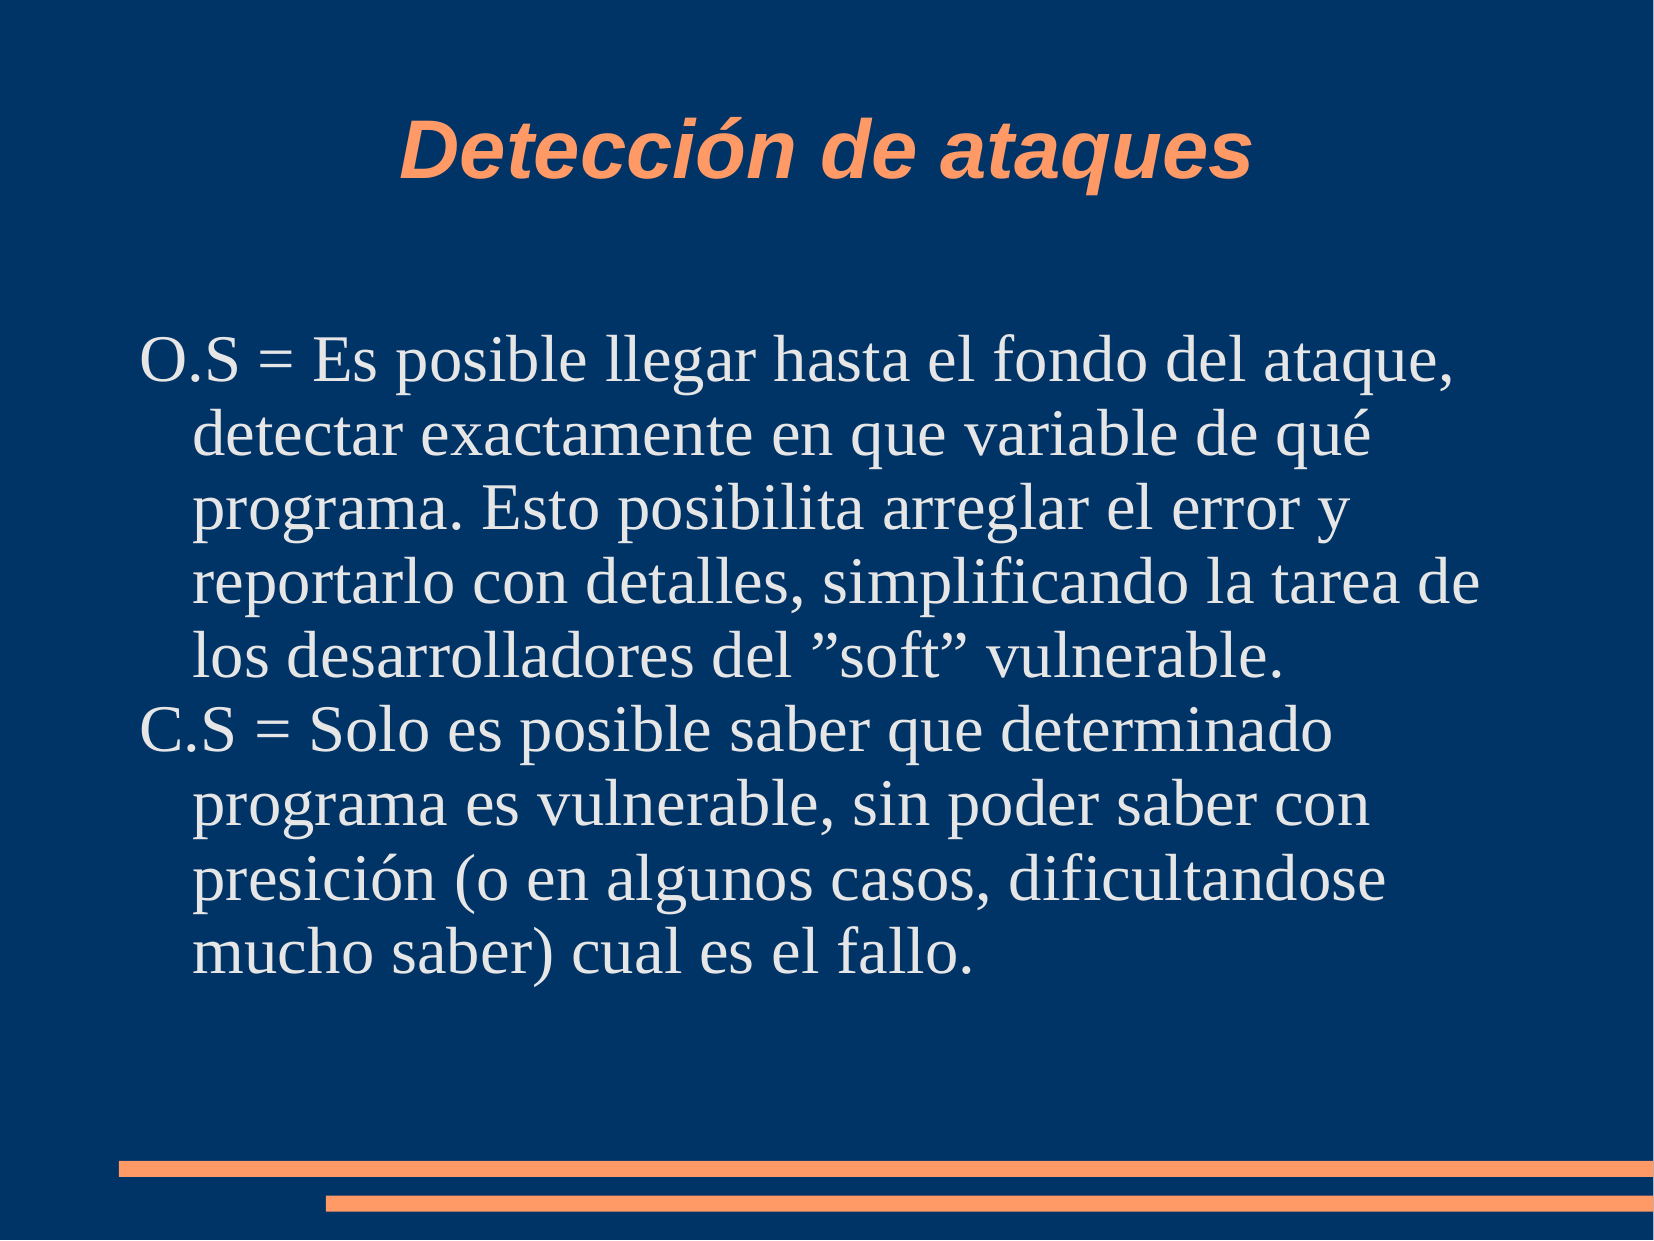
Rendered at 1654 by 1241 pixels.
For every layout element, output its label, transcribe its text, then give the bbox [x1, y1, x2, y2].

title Detección de ataques [121, 53, 1534, 247]
list O.S = Es posible llegar hasta el fondo del ataque, detectar exactamente en que variable de qué programa. Esto posibilita arreglar el error y reportarlo con detalles, simplificando la tarea de los desarrolladores del ”soft” vulnerable. C.S = Solo es posible saber que determinado programa es vulnerable, sin poder saber con presición (o en algunos casos, dificultandose mucho saber) cual es el fallo. [121, 322, 1561, 1118]
